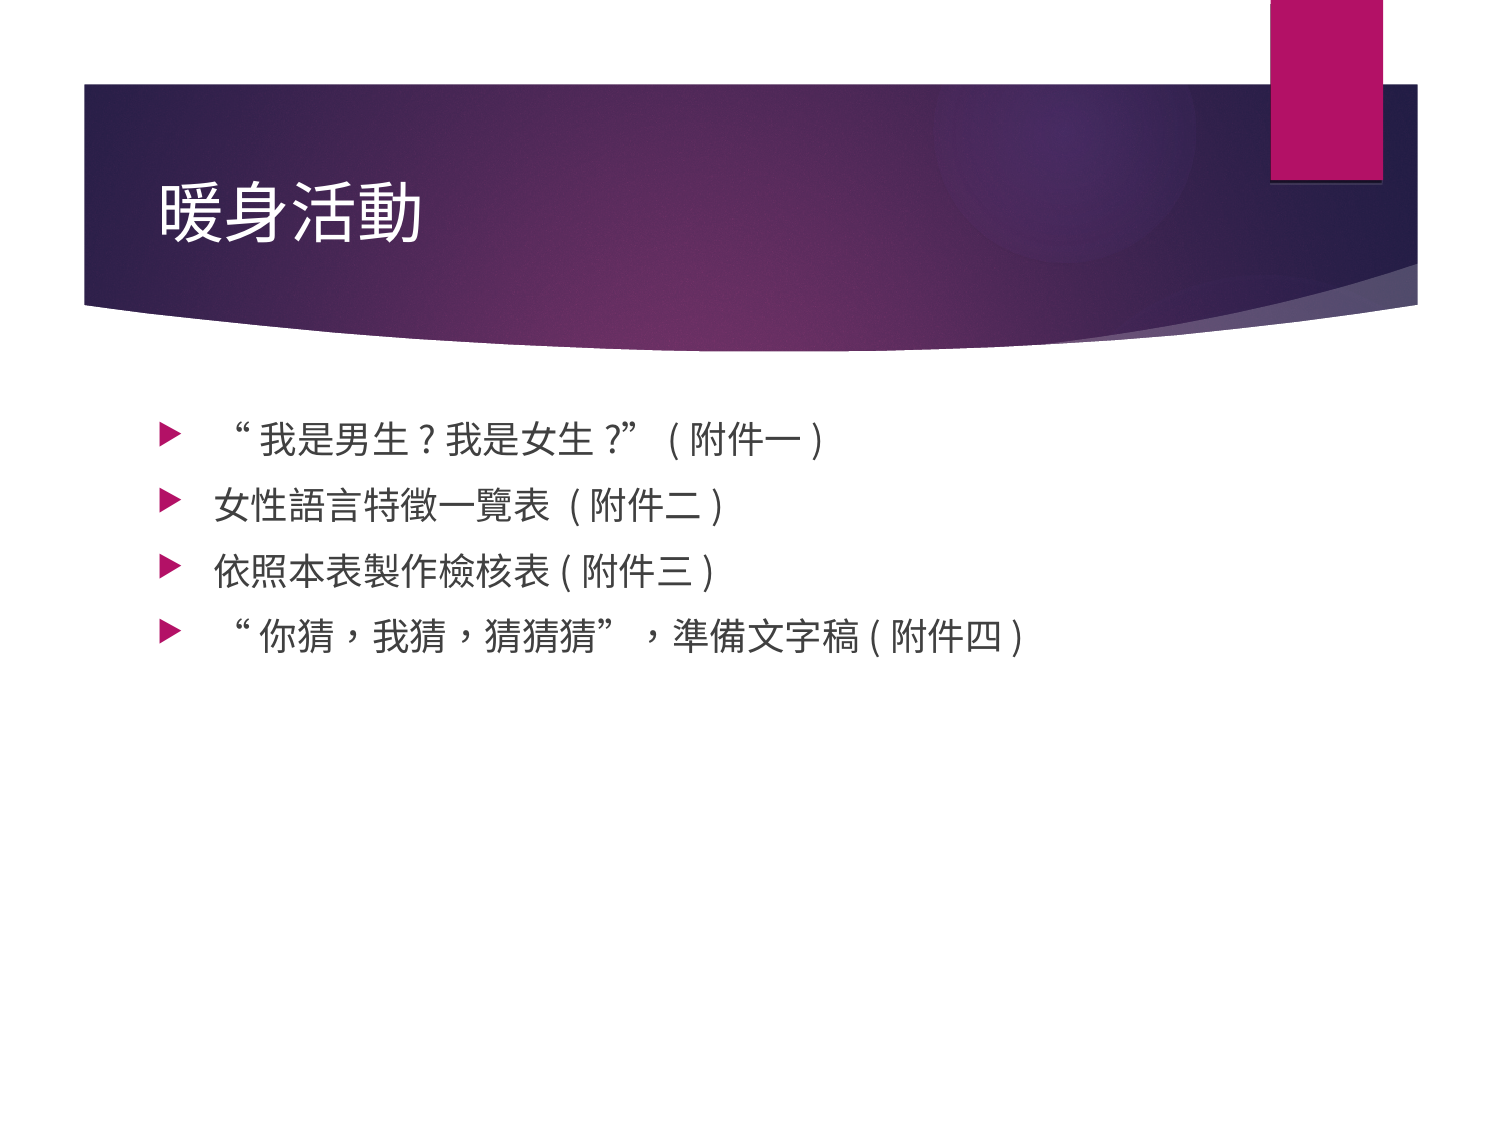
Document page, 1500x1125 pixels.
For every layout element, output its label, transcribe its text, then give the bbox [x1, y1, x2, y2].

picture [85, 85, 1417, 351]
title 暖身活動 [142, 152, 1183, 269]
list “我是男生?我是女生?” (附件一) 女性語言特徵一覽表 (附件二) 依照本表製作檢核表(附件三) “你猜，我猜，猜猜猜”，準備文字稿(附件四) [141, 408, 1183, 988]
